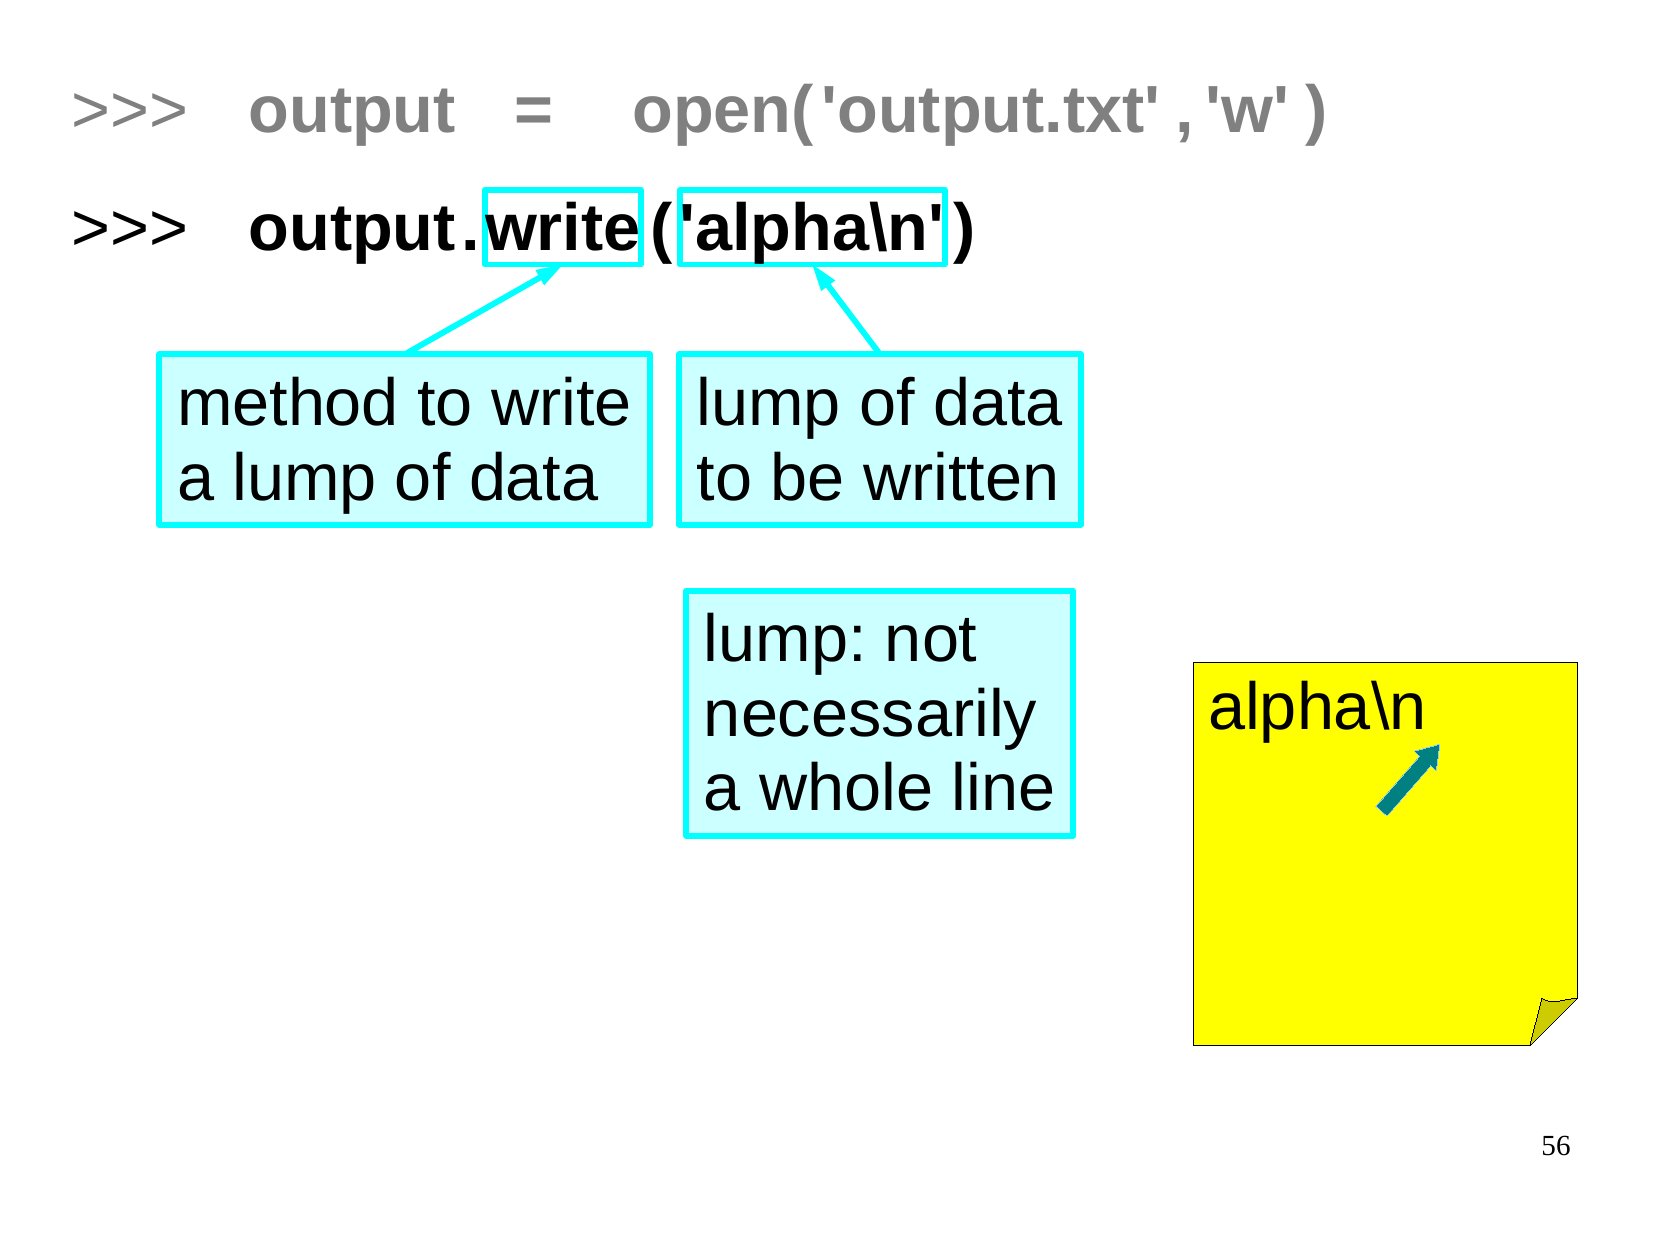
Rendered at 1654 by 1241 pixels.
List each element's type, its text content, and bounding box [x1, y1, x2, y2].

text_box alpha\n [1193, 662, 1578, 1046]
text_box open( [632, 71, 815, 147]
text_box = [514, 71, 554, 147]
text_box lump: not necessarily a whole line [686, 590, 1074, 836]
text_box 'output.txt' [821, 71, 1161, 147]
text_box output [248, 189, 457, 265]
text_box >>> [71, 189, 189, 265]
text_box , [1175, 71, 1195, 147]
text_box [1375, 744, 1440, 816]
text_box write [484, 189, 641, 265]
text_box . [461, 189, 480, 265]
text_box 'alpha\n' [679, 189, 945, 265]
text_box method to write a lump of data [159, 354, 651, 525]
text_box output [248, 71, 457, 147]
text_box ( [650, 189, 673, 265]
text_box ) [1305, 71, 1329, 147]
text_box lump of data to be written [679, 354, 1081, 525]
text_box 'w' [1205, 71, 1290, 147]
text_box ) [953, 189, 976, 265]
text_box >>> [71, 71, 189, 147]
